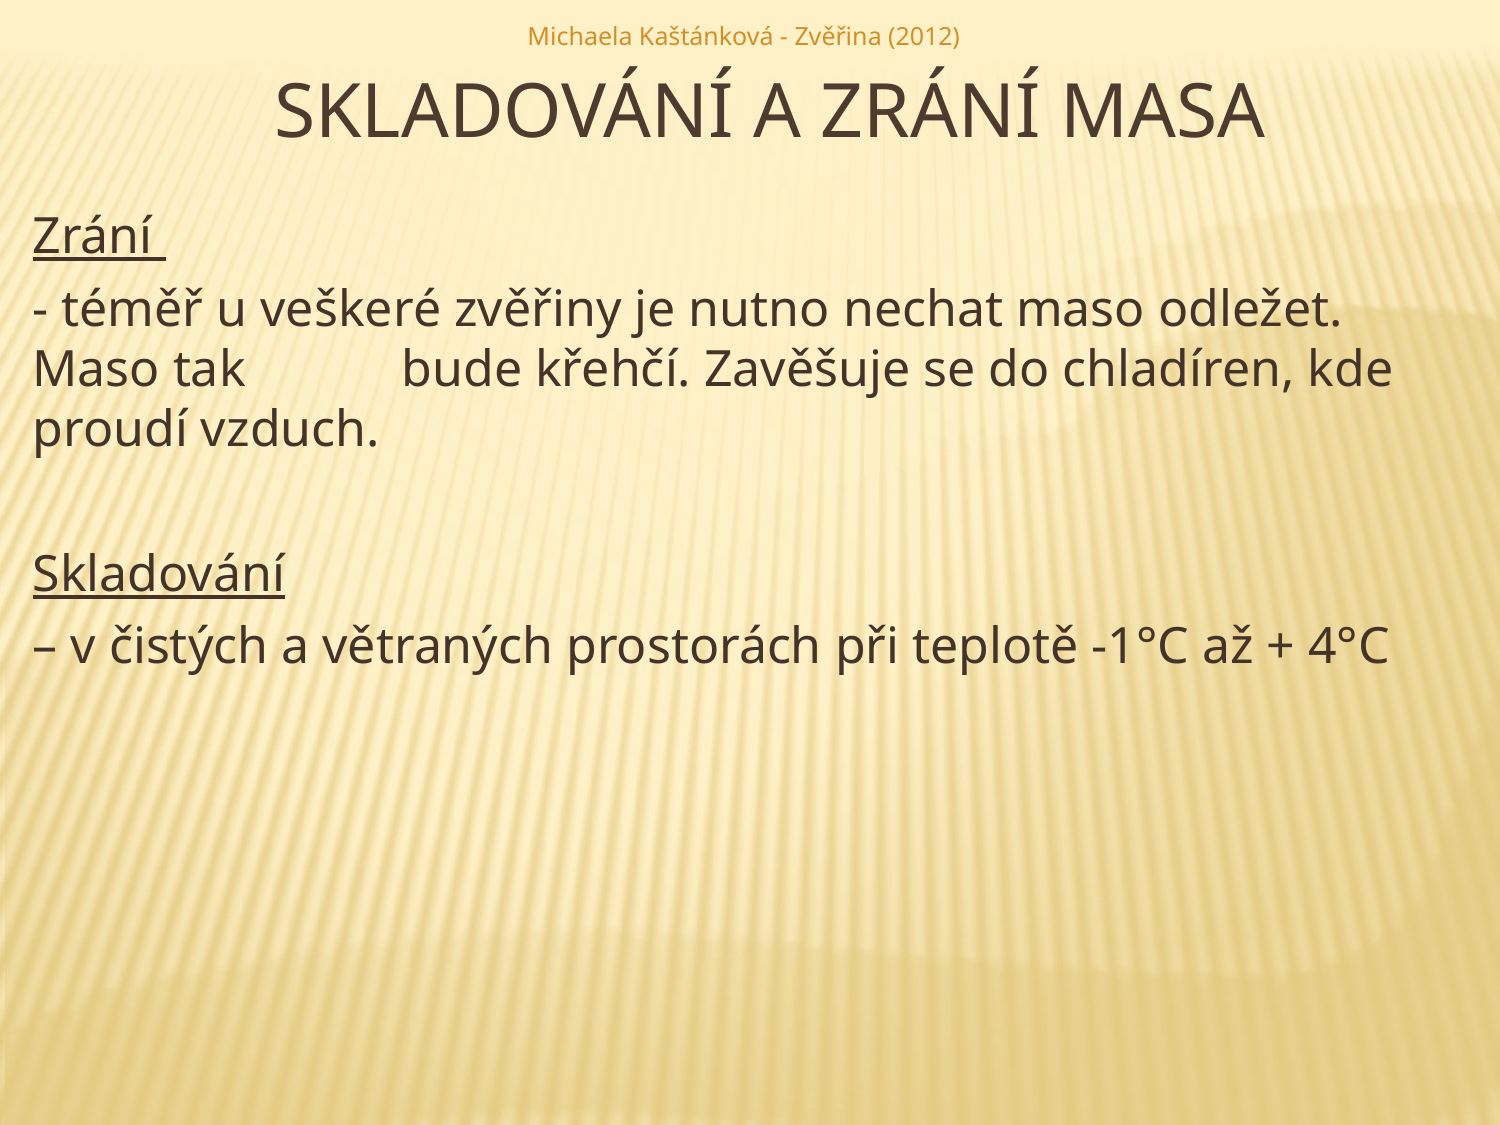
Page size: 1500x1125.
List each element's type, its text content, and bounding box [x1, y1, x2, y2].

subtitle Zrání - téměř u veškeré zvěřiny je nutno nechat maso odležet. Maso tak bude křehčí. Zavěšuje se do chladíren, kde proudí vzduch. Skladování – v čistých a větraných prostorách při teplotě -1°C až + 4°C [17, 196, 1412, 1125]
title skladování a zrání masa [76, 54, 1465, 185]
text_box Michaela Kaštánková - Zvěřina (2012) [512, 12, 1459, 60]
